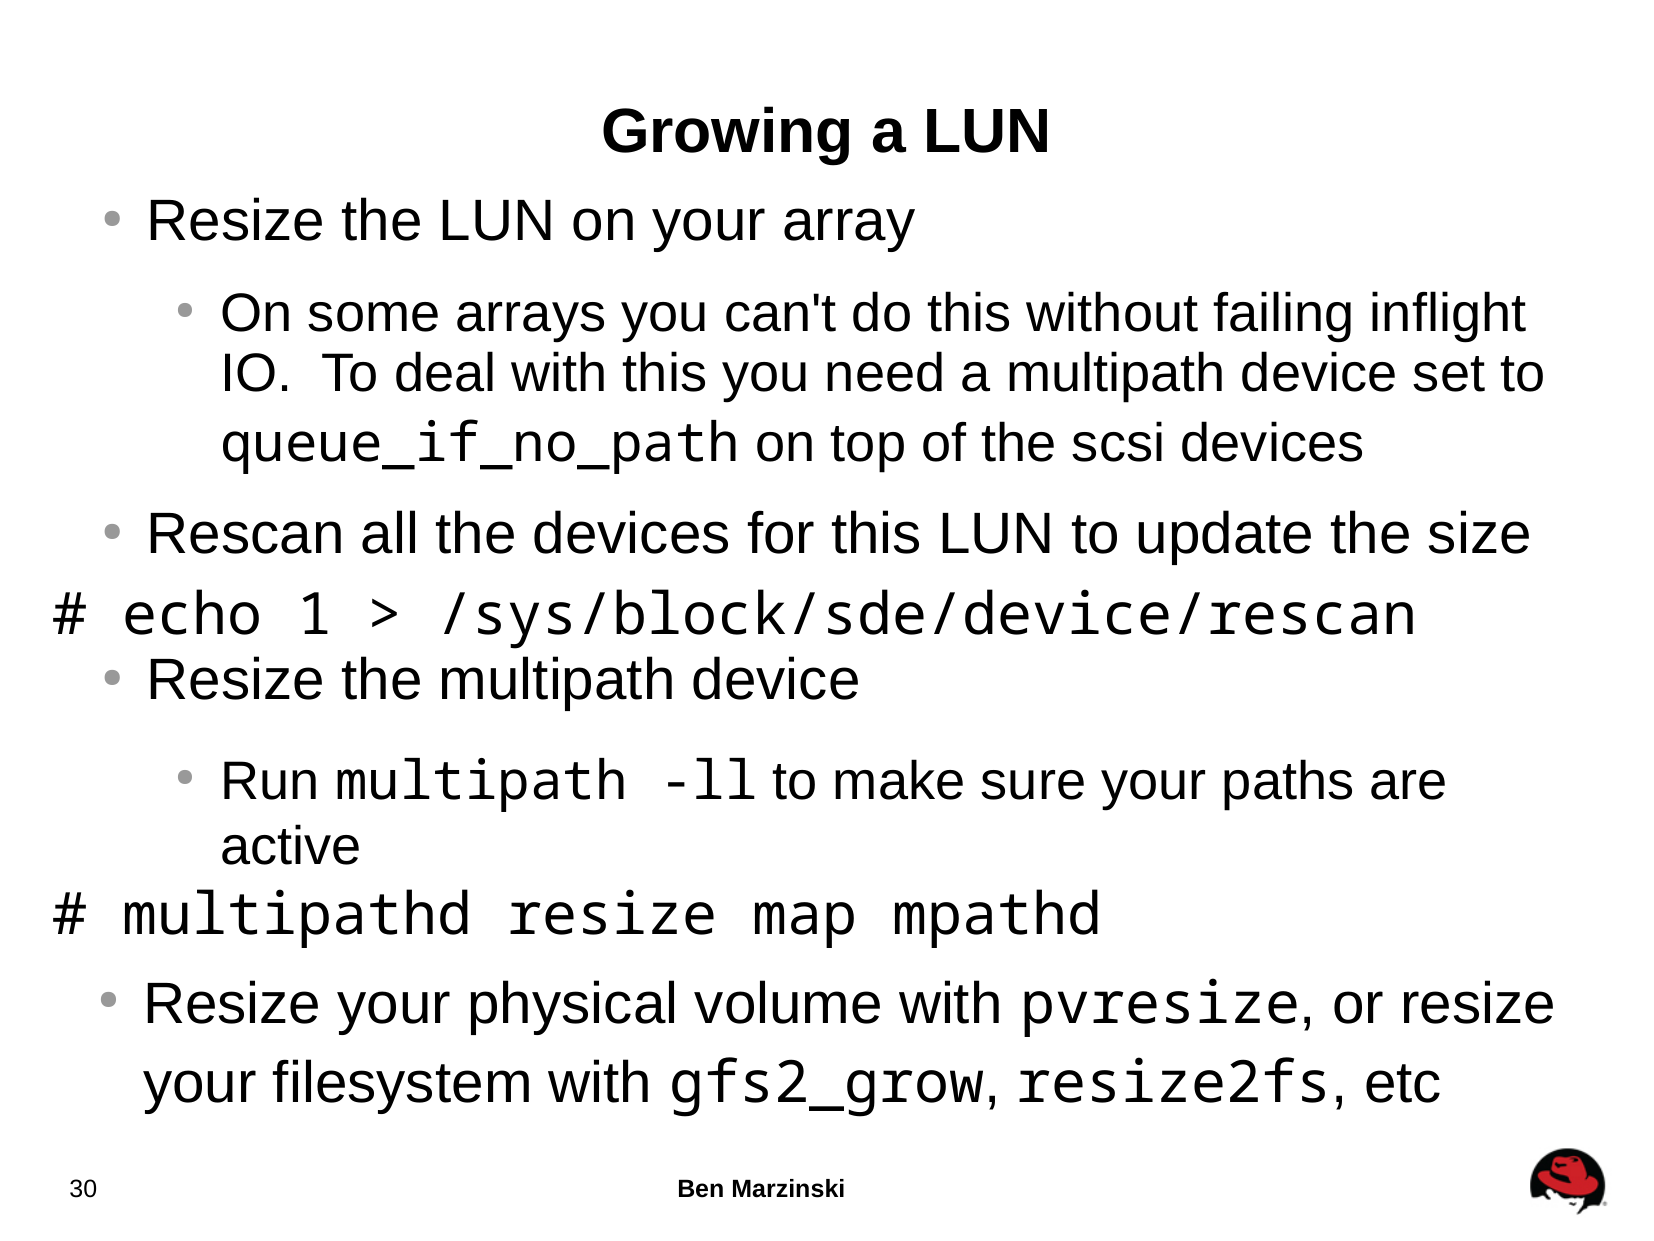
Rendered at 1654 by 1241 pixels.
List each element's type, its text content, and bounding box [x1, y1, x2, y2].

text_box # echo 1 > /sys/block/sde/device/rescan [37, 564, 1538, 638]
list Resize your physical volume with pvresize, or resize your filesystem with gfs2_grow, resize2fs, etc [83, 961, 1572, 1149]
text_box # multipathd resize map mpathd [37, 864, 1538, 938]
list Resize the LUN on your array On some arrays you can't do this without failing inflight IO. To deal with this you need a multipath device set to queue_if_no_path on top of the scsi devices Rescan all the devices for this LUN to update the size [86, 187, 1576, 581]
list Resize the multipath device Run multipath -ll to make sure your paths are active [86, 646, 1576, 863]
title Growing a LUN [82, 45, 1571, 218]
picture [1529, 1146, 1613, 1224]
